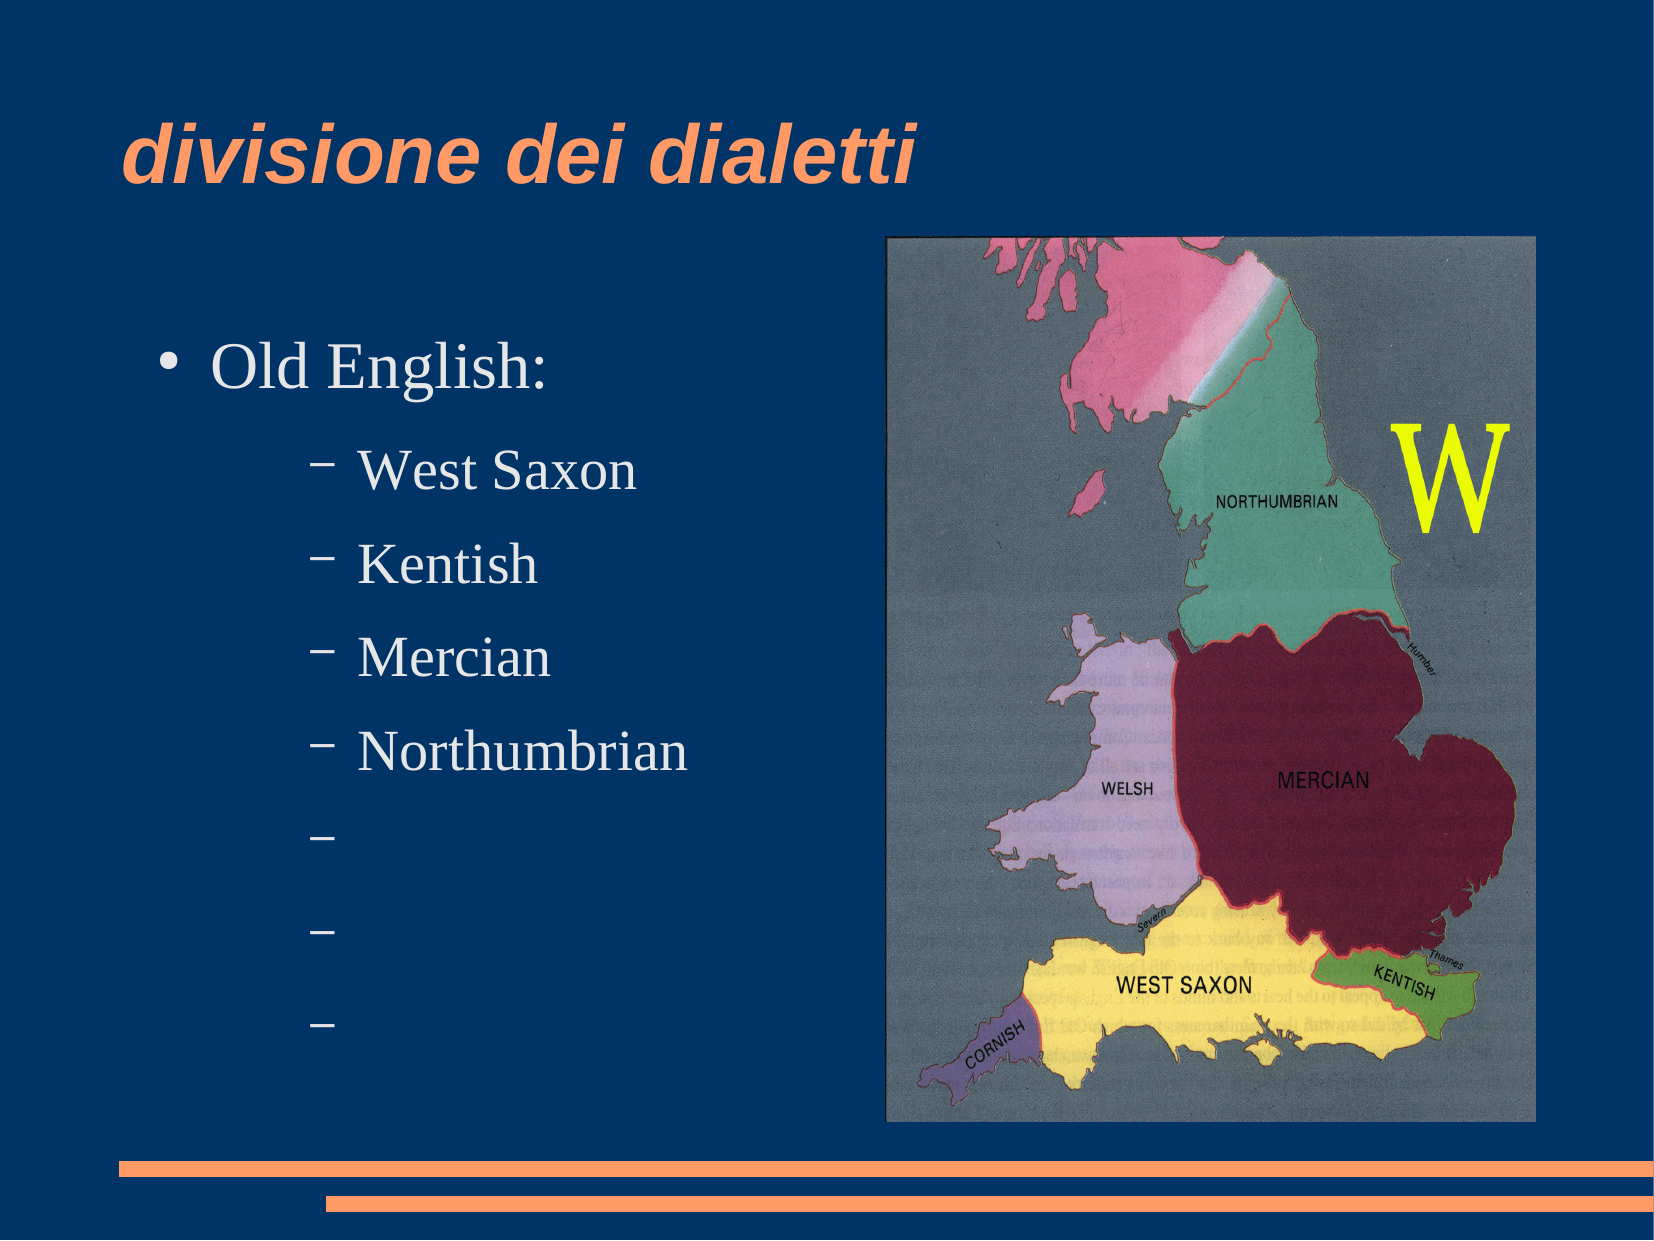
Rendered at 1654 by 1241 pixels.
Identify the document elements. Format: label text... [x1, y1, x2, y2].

title divisione dei dialetti [121, 46, 1534, 254]
list Old English: West Saxon Kentish Mercian Northumbrian [121, 322, 824, 1141]
picture [885, 236, 1536, 1123]
